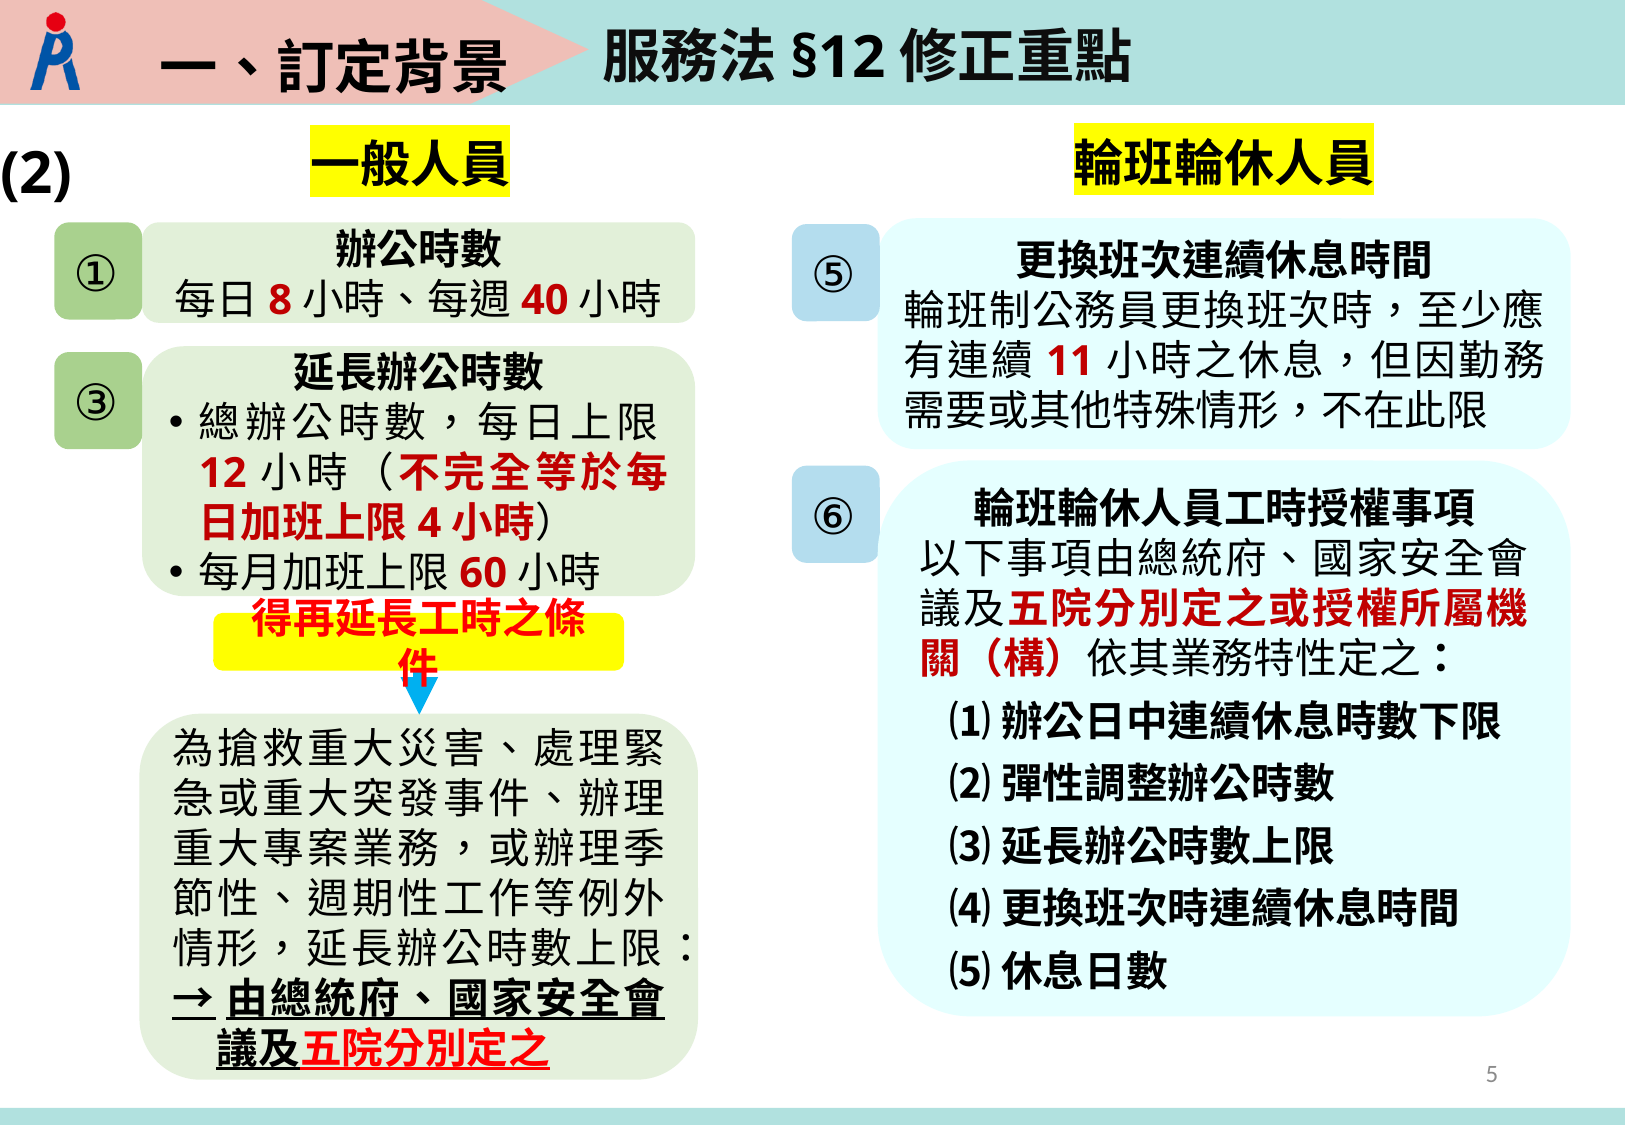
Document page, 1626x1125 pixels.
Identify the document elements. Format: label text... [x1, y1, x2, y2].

text_box 得再延長工時之條件 [213, 612, 625, 671]
text_box ① [54, 222, 143, 320]
picture [30, 12, 80, 90]
text_box 一般人員 [295, 125, 526, 200]
text_box 更換班次連續休息時間 輪班制公務員更換班次時，至少應有連續11小時之休息，但因勤務需要或其他特殊情形，不在此限 [877, 218, 1571, 450]
text_box [0, 1107, 1625, 1125]
text_box 一、訂定背景(2) [0, 0, 587, 104]
text_box 延長辦公時數 總辦公時數，每日上限12小時（不完全等於每日加班上限4小時） 每月加班上限60小時 [142, 346, 696, 597]
text_box 輪班輪休人員 [1059, 123, 1389, 199]
text_box 辦公時數 每日8小時、每週40小時 [142, 222, 696, 323]
text_box ⑤ [791, 224, 880, 322]
text_box 為搶救重大災害、處理緊急或重大突發事件、辦理重大專案業務，或辦理季節性、週期性工作等例外情形，延長辦公時數上限： →由總統府、國家安全會議及五院分別定之 [139, 713, 699, 1080]
text_box 服務法§12修正重點 [587, 12, 1414, 98]
text_box ③ [54, 352, 143, 450]
text_box [0, 0, 1625, 105]
text_box ⑥ [791, 465, 880, 563]
text_box 輪班輪休人員工時授權事項 以下事項由總統府、國家安全會議及五院分別定之或授權所屬機關（構）依其業務特性定之： ⑴辦公日中連續休息時數下限 ⑵彈性調整辦公時數 ⑶延長辦公時數上限 ⑷更換班次時連續休息時間 ⑸休息日數 [877, 460, 1571, 1017]
